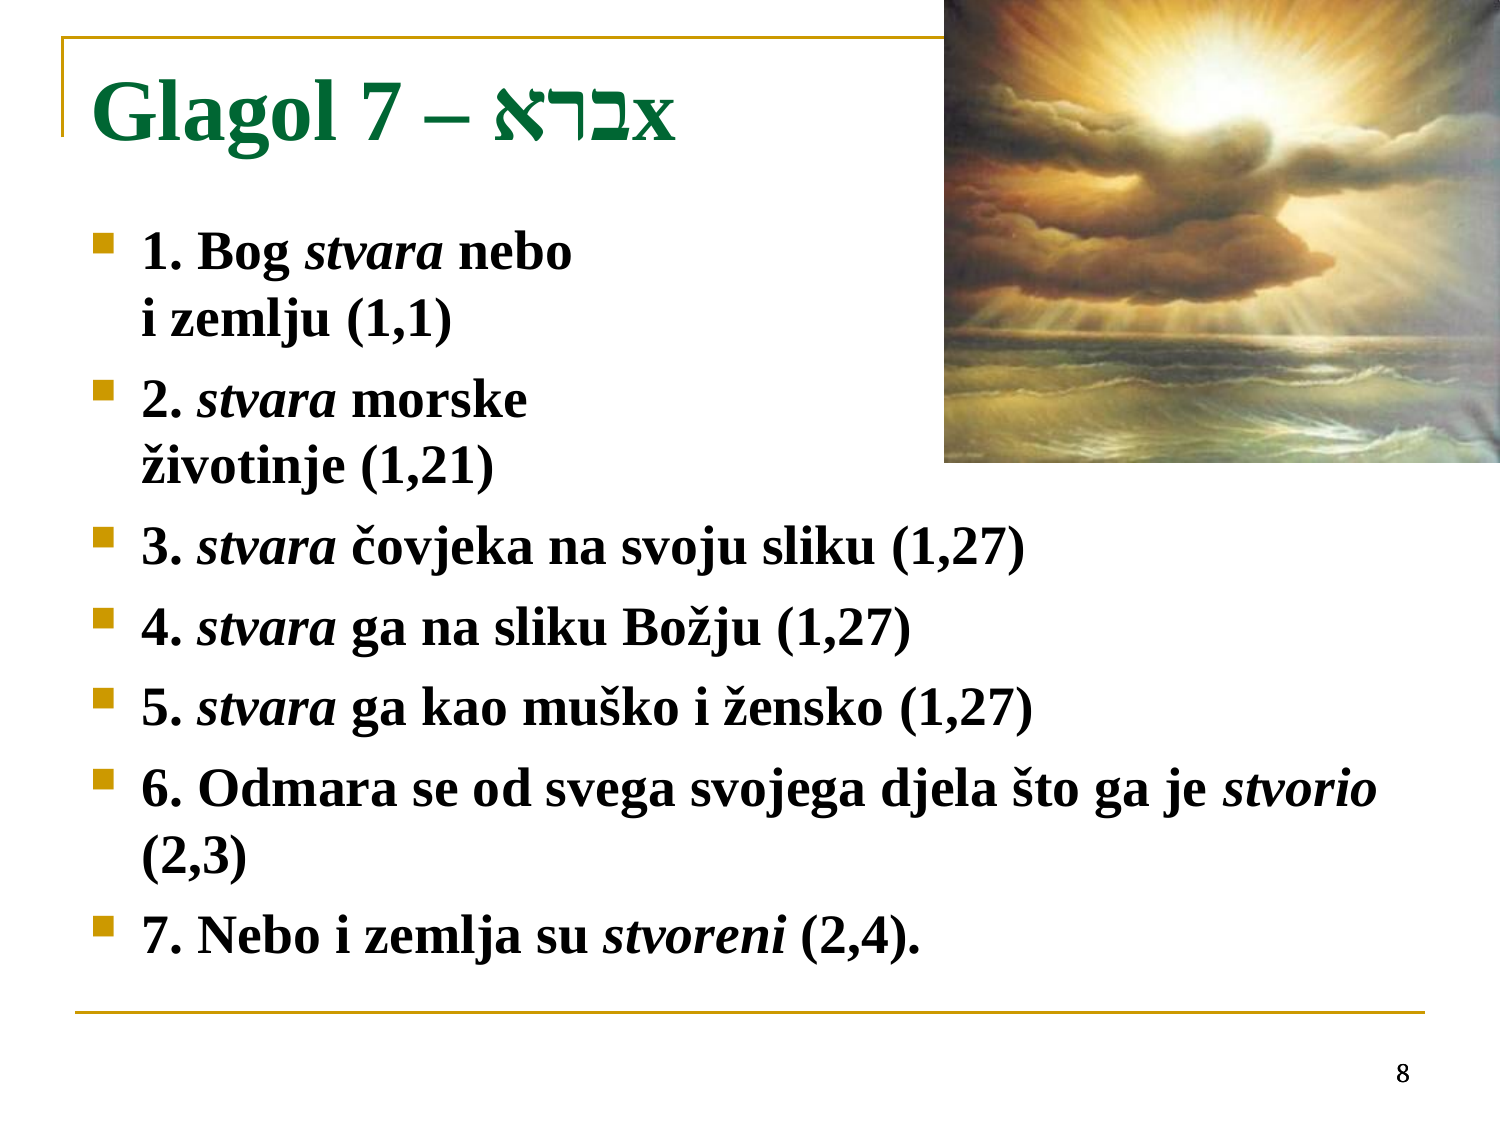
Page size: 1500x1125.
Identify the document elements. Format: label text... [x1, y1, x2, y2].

list 1. Bog stvara nebo i zemlju (1,1) 2. stvara morske životinje (1,21) 3. stvara čovjeka na svoju sliku (1,27) 4. stvara ga na sliku Božju (1,27) 5. stvara ga kao muško i žensko (1,27) 6. Odmara se od svega svojega djela što ga je stvorio (2,3) 7. Nebo i zemlja su stvoreni (2,4). [75, 206, 1426, 980]
picture [944, 0, 1500, 463]
title Glagol ברא – 7x [75, 45, 944, 206]
text_box <number> [1074, 1024, 1426, 1100]
